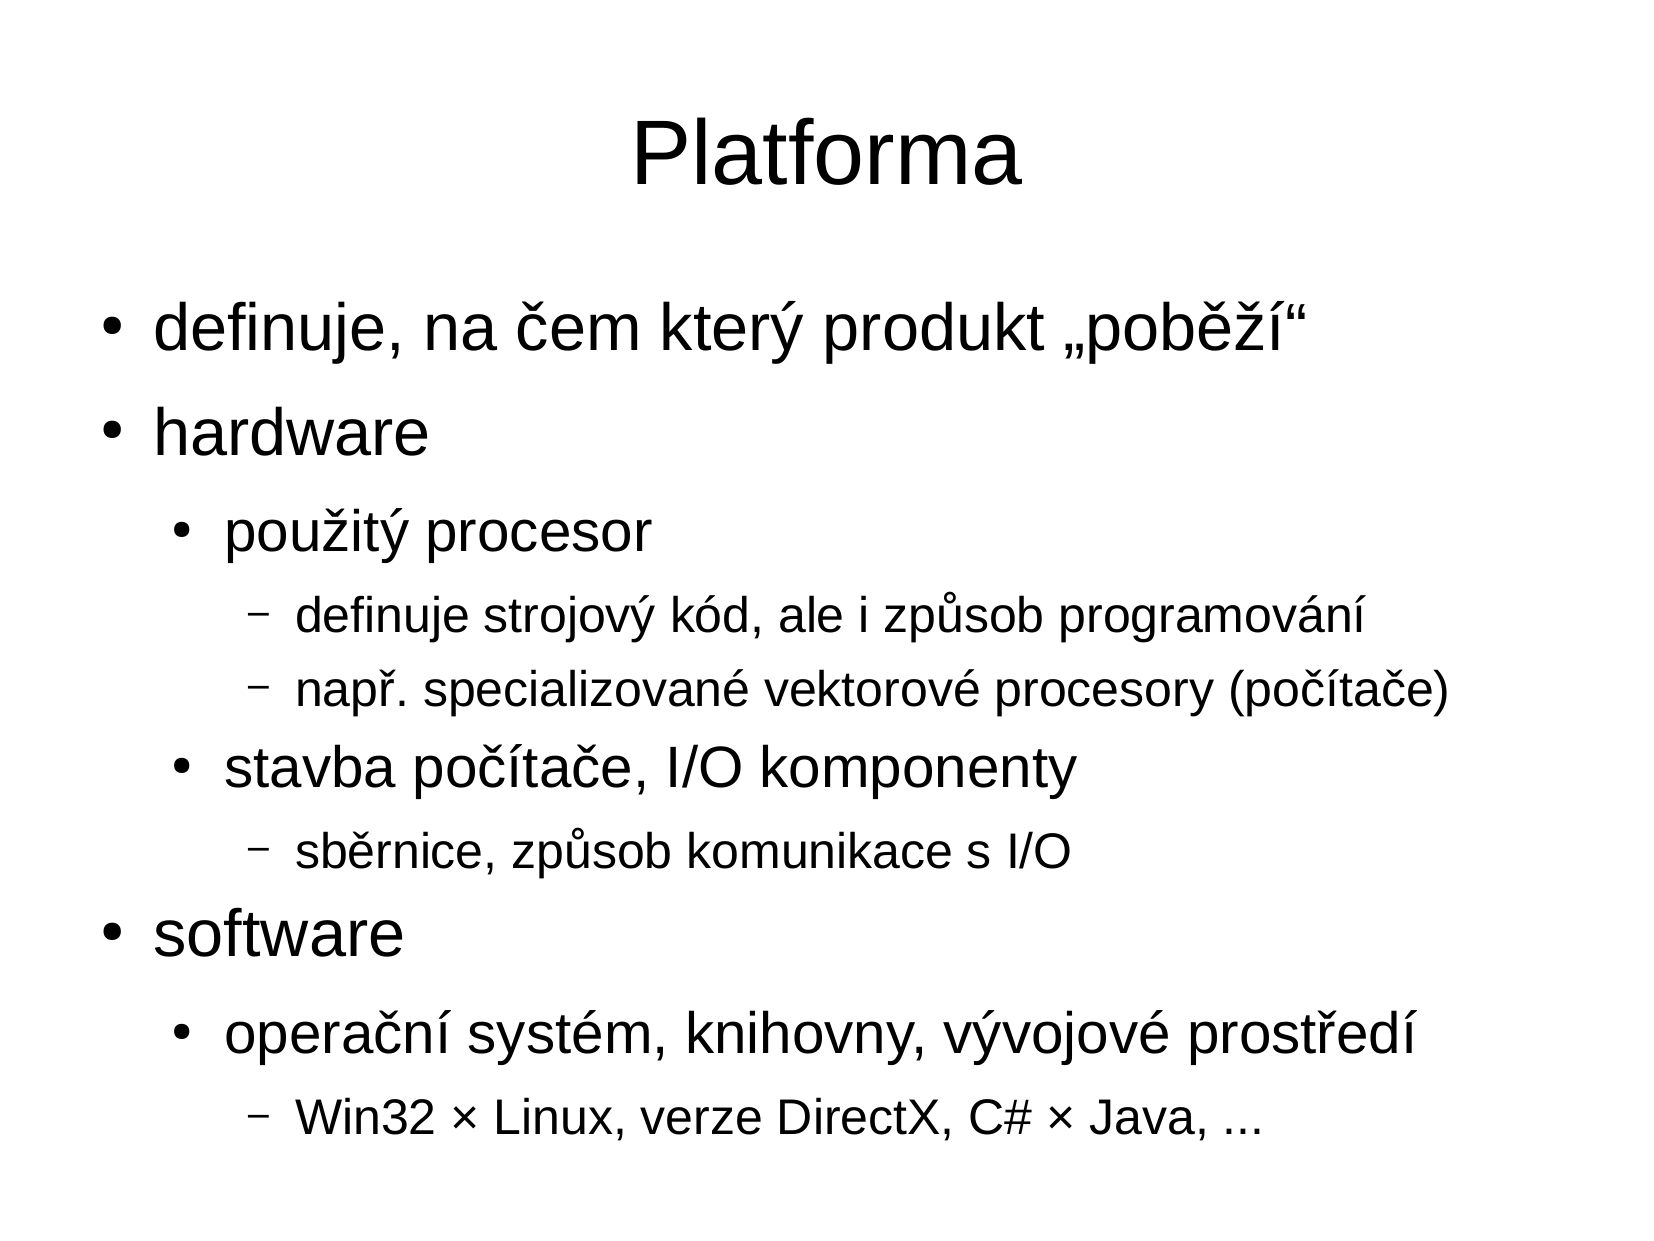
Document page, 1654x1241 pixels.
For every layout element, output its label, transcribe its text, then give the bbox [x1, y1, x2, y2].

title Platforma [82, 56, 1571, 250]
list definuje, na čem který produkt „poběží“ hardware použitý procesor definuje strojový kód, ale i způsob programování např. specializované vektorové procesory (počítače) stavba počítače, I/O komponenty sběrnice, způsob komunikace s I/O software operační systém, knihovny, vývojové prostředí Win32 × Linux, verze DirectX, C# × Java, ... [82, 290, 1571, 1146]
